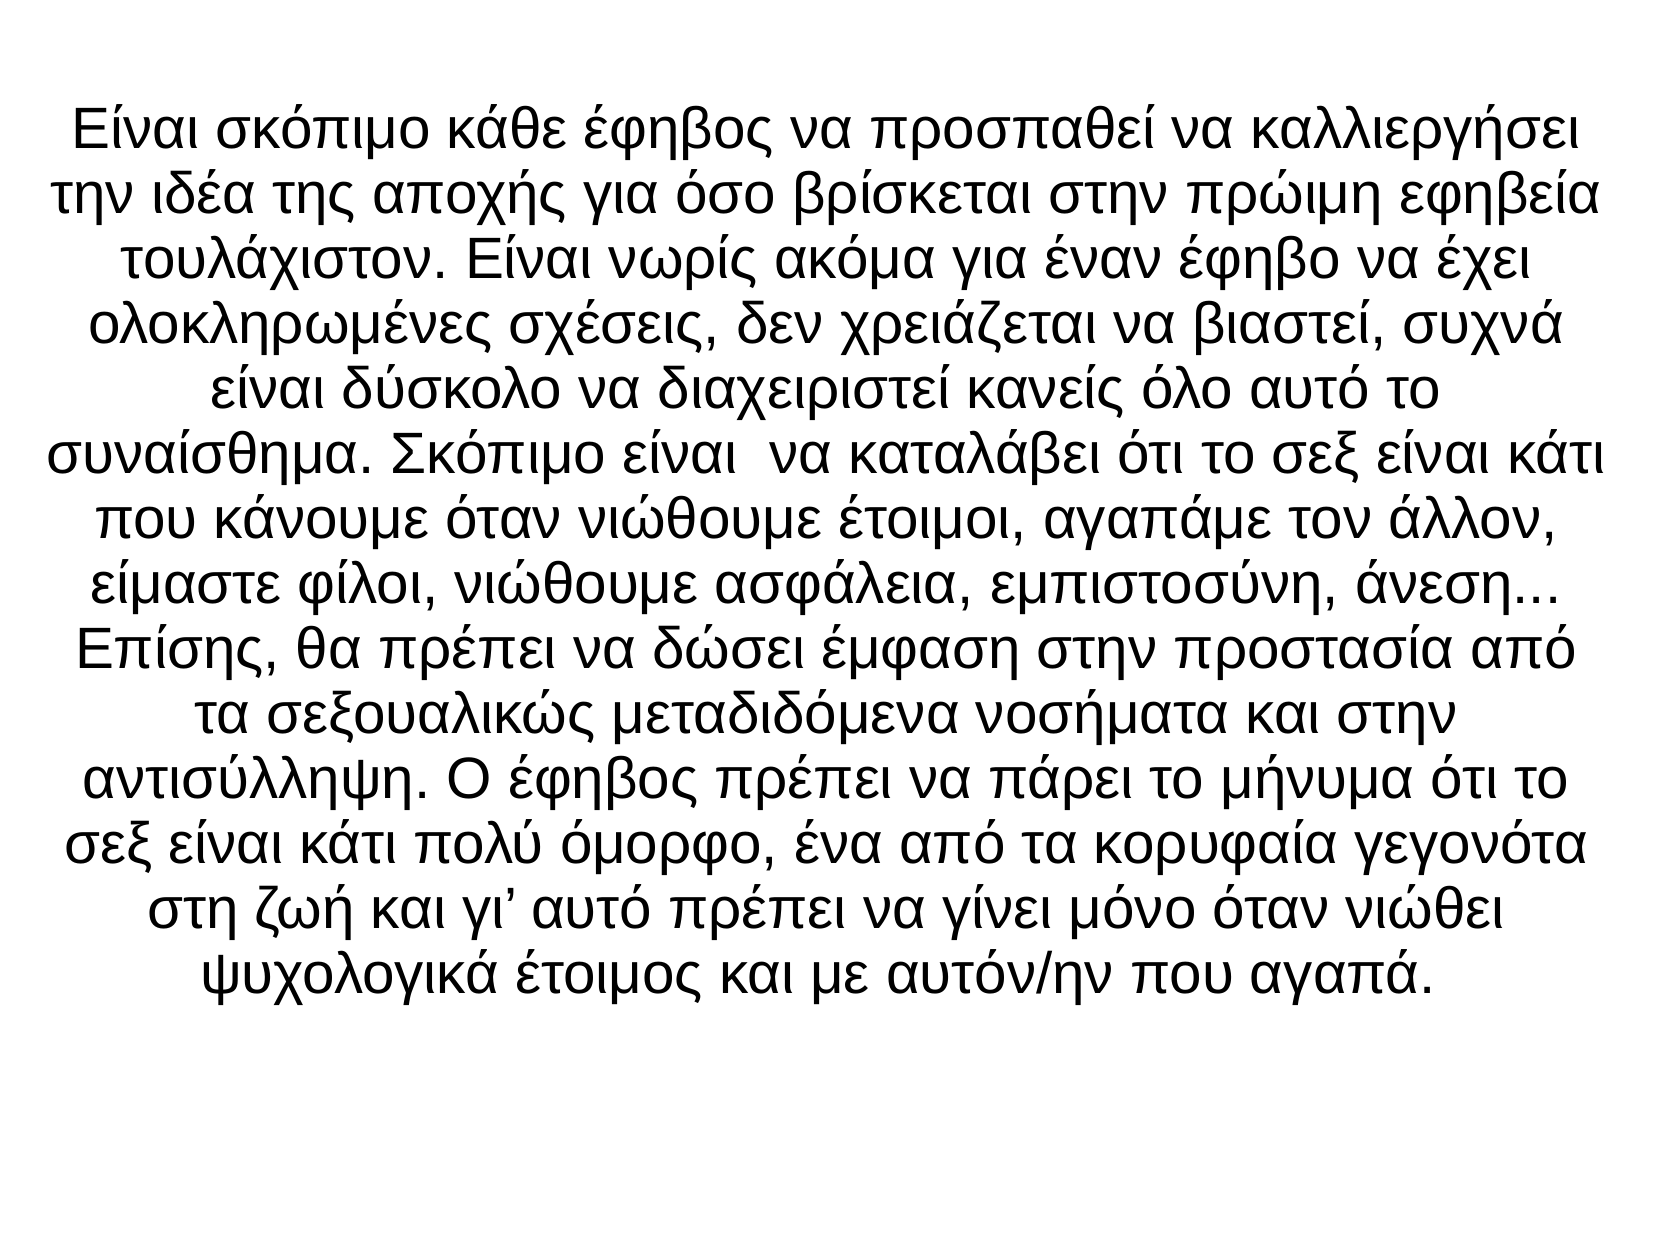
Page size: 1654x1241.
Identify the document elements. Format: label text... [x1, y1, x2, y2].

text_box Είναι σκόπιμο κάθε έφηβος να προσπαθεί να καλλιεργήσει την ιδέα της αποχής για όσο βρίσκεται στην πρώιμη εφηβεία τουλάχιστον. Είναι νωρίς ακόμα για έναν έφηβο να έχει ολοκληρωμένες σχέσεις, δεν χρειάζεται να βιαστεί, συχνά είναι δύσκολο να διαχειριστεί κανείς όλο αυτό το συναίσθημα. Σκόπιμο είναι να καταλάβει ότι το σεξ είναι κάτι που κάνουμε όταν νιώθουμε έτοιμοι, αγαπάμε τον άλλον, είμαστε φίλοι, νιώθουμε ασφάλεια, εμπιστοσύνη, άνεση... Επίσης, θα πρέπει να δώσει έμφαση στην προστασία από τα σεξουαλικώς μεταδιδόμενα νοσήματα και στην αντισύλληψη. O έφηβος πρέπει να πάρει το μήνυμα ότι το σεξ είναι κάτι πολύ όμορφο, ένα από τα κορυφαία γεγονότα στη ζωή και γι’ αυτό πρέπει να γίνει μόνο όταν νιώθει ψυχολογικά έτοιμος και με αυτόν/ην που αγαπά. [29, 88, 1625, 1241]
